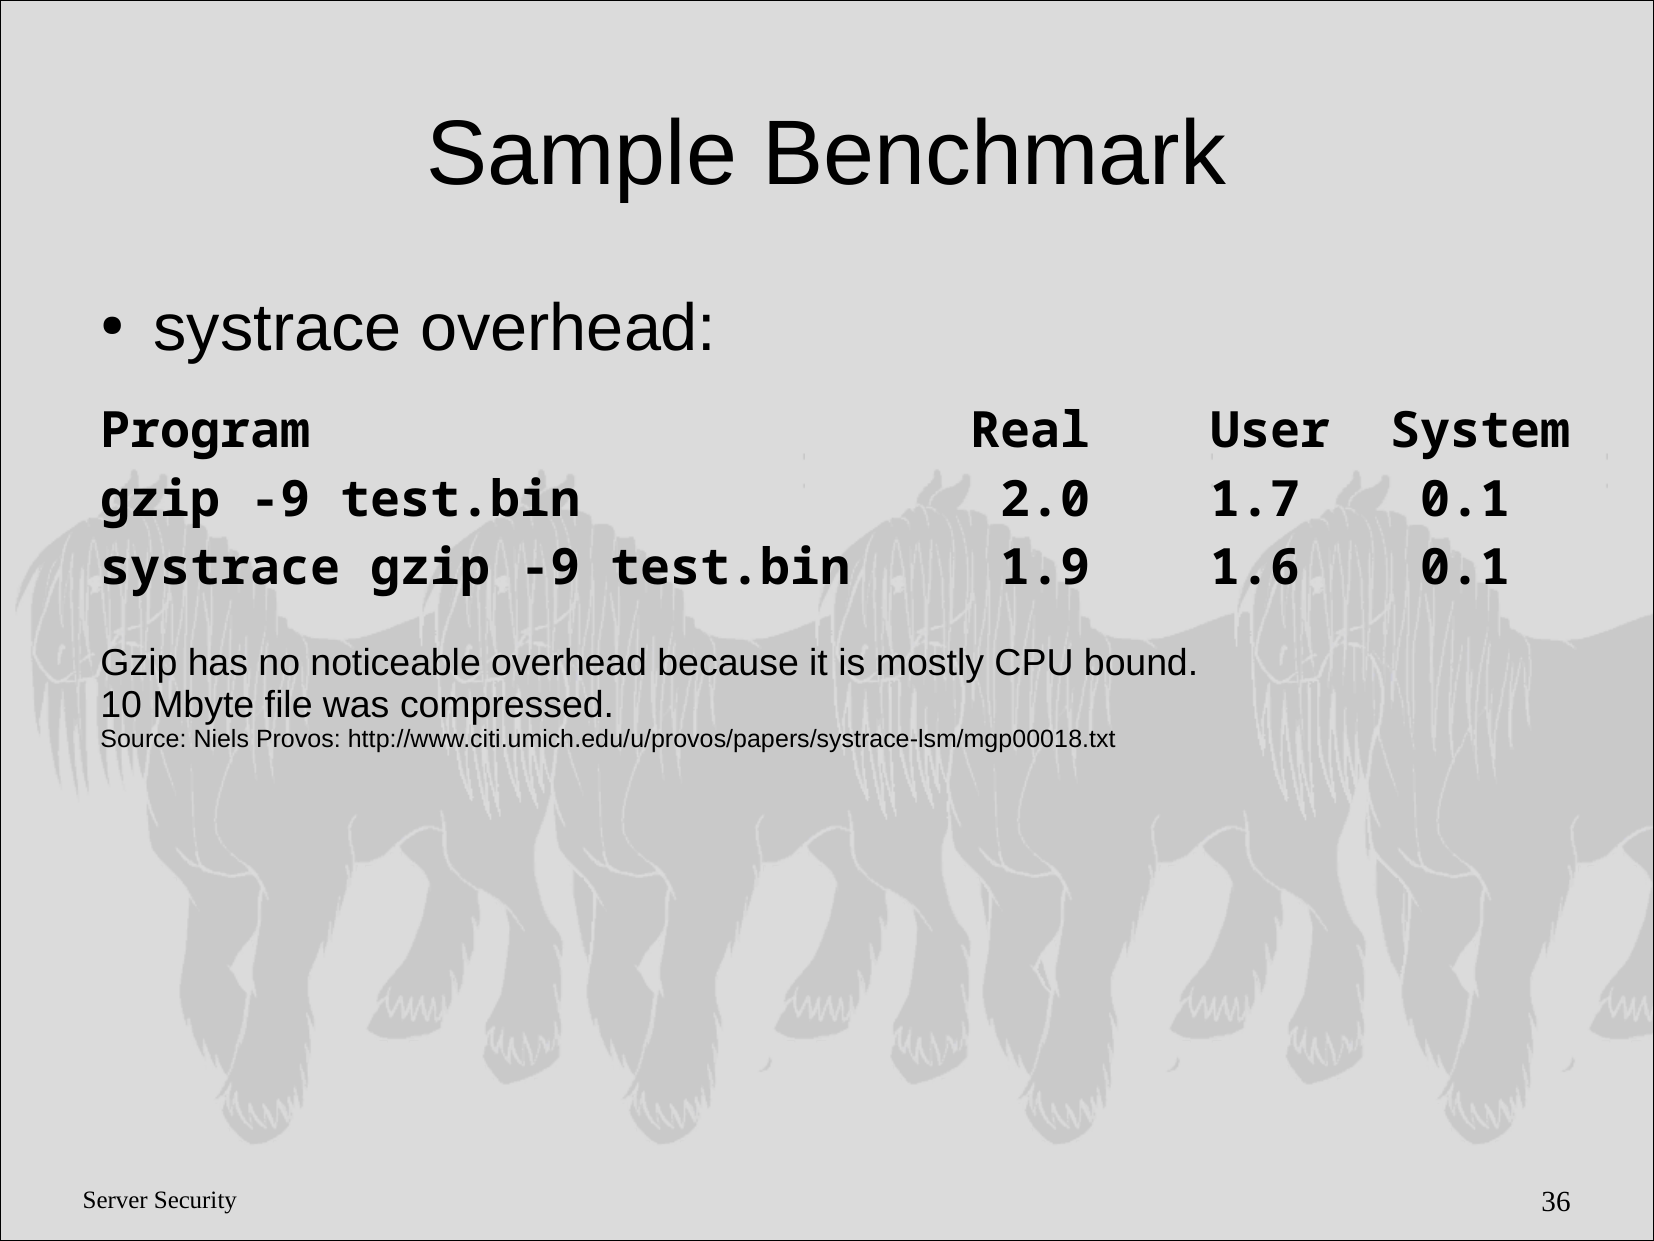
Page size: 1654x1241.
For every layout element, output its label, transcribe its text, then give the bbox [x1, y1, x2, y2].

list systrace overhead: Program Real User System gzip -9 test.bin 2.0 1.7 0.1 systrace gzip -9 test.bin 1.9 1.6 0.1 Gzip has no noticeable overhead because it is mostly CPU bound. 10 Mbyte file was compressed. Source: Niels Provos: http://www.citi.umich.edu/u/provos/papers/systrace-lsm/mgp00018.txt [82, 290, 1571, 1094]
title Sample Benchmark [82, 56, 1571, 250]
